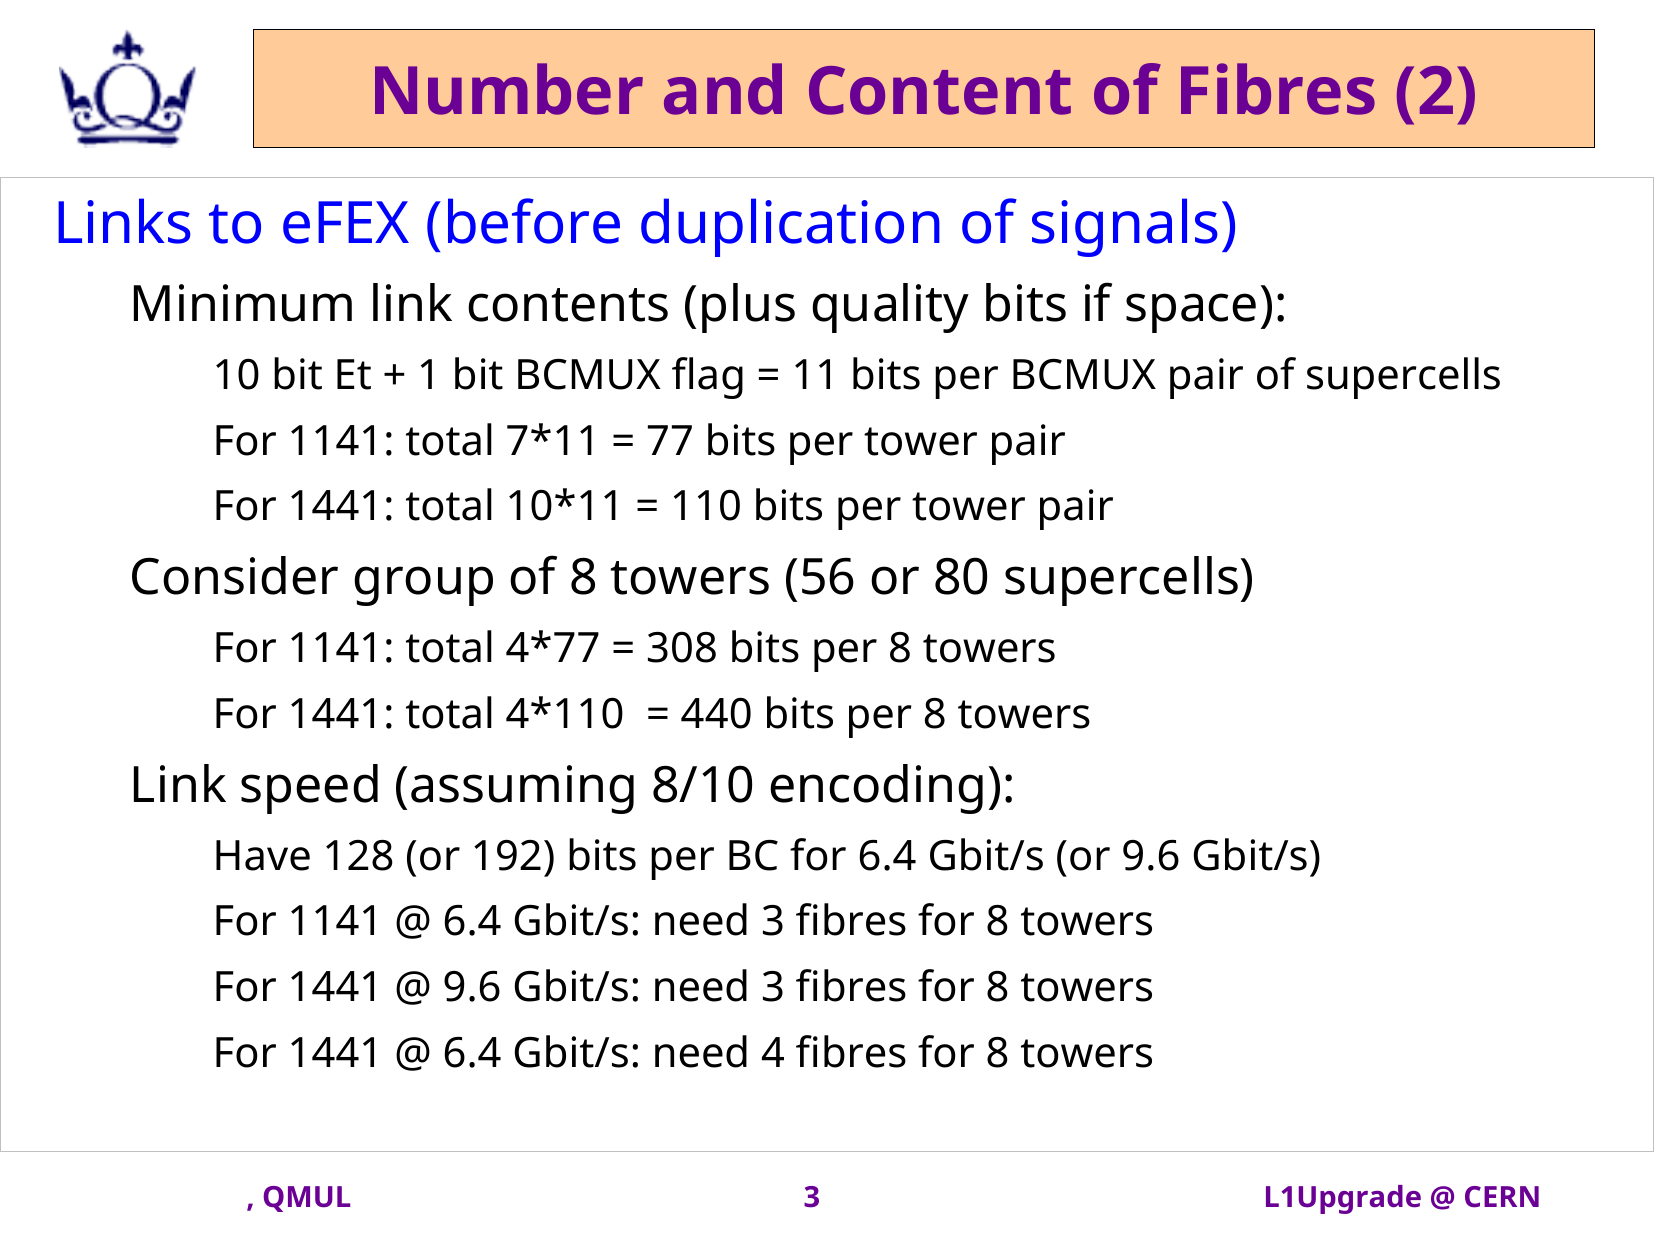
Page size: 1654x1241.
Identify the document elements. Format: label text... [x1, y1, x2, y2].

picture [59, 29, 200, 148]
list Links to eFEX (before duplication of signals) Minimum link contents (plus quality bits if space): 10 bit Et + 1 bit BCMUX flag = 11 bits per BCMUX pair of supercells For 1141: total 7*11 = 77 bits per tower pair For 1441: total 10*11 = 110 bits per tower pair Consider group of 8 towers (56 or 80 supercells) For 1141: total 4*77 = 308 bits per 8 towers For 1441: total 4*110 = 440 bits per 8 towers Link speed (assuming 8/10 encoding): Have 128 (or 192) bits per BC for 6.4 Gbit/s (or 9.6 Gbit/s) For 1141 @ 6.4 Gbit/s: need 3 fibres for 8 towers For 1441 @ 9.6 Gbit/s: need 3 fibres for 8 towers For 1441 @ 6.4 Gbit/s: need 4 fibres for 8 towers [35, 186, 1629, 1127]
title Number and Content of Fibres (2) [253, 29, 1595, 148]
